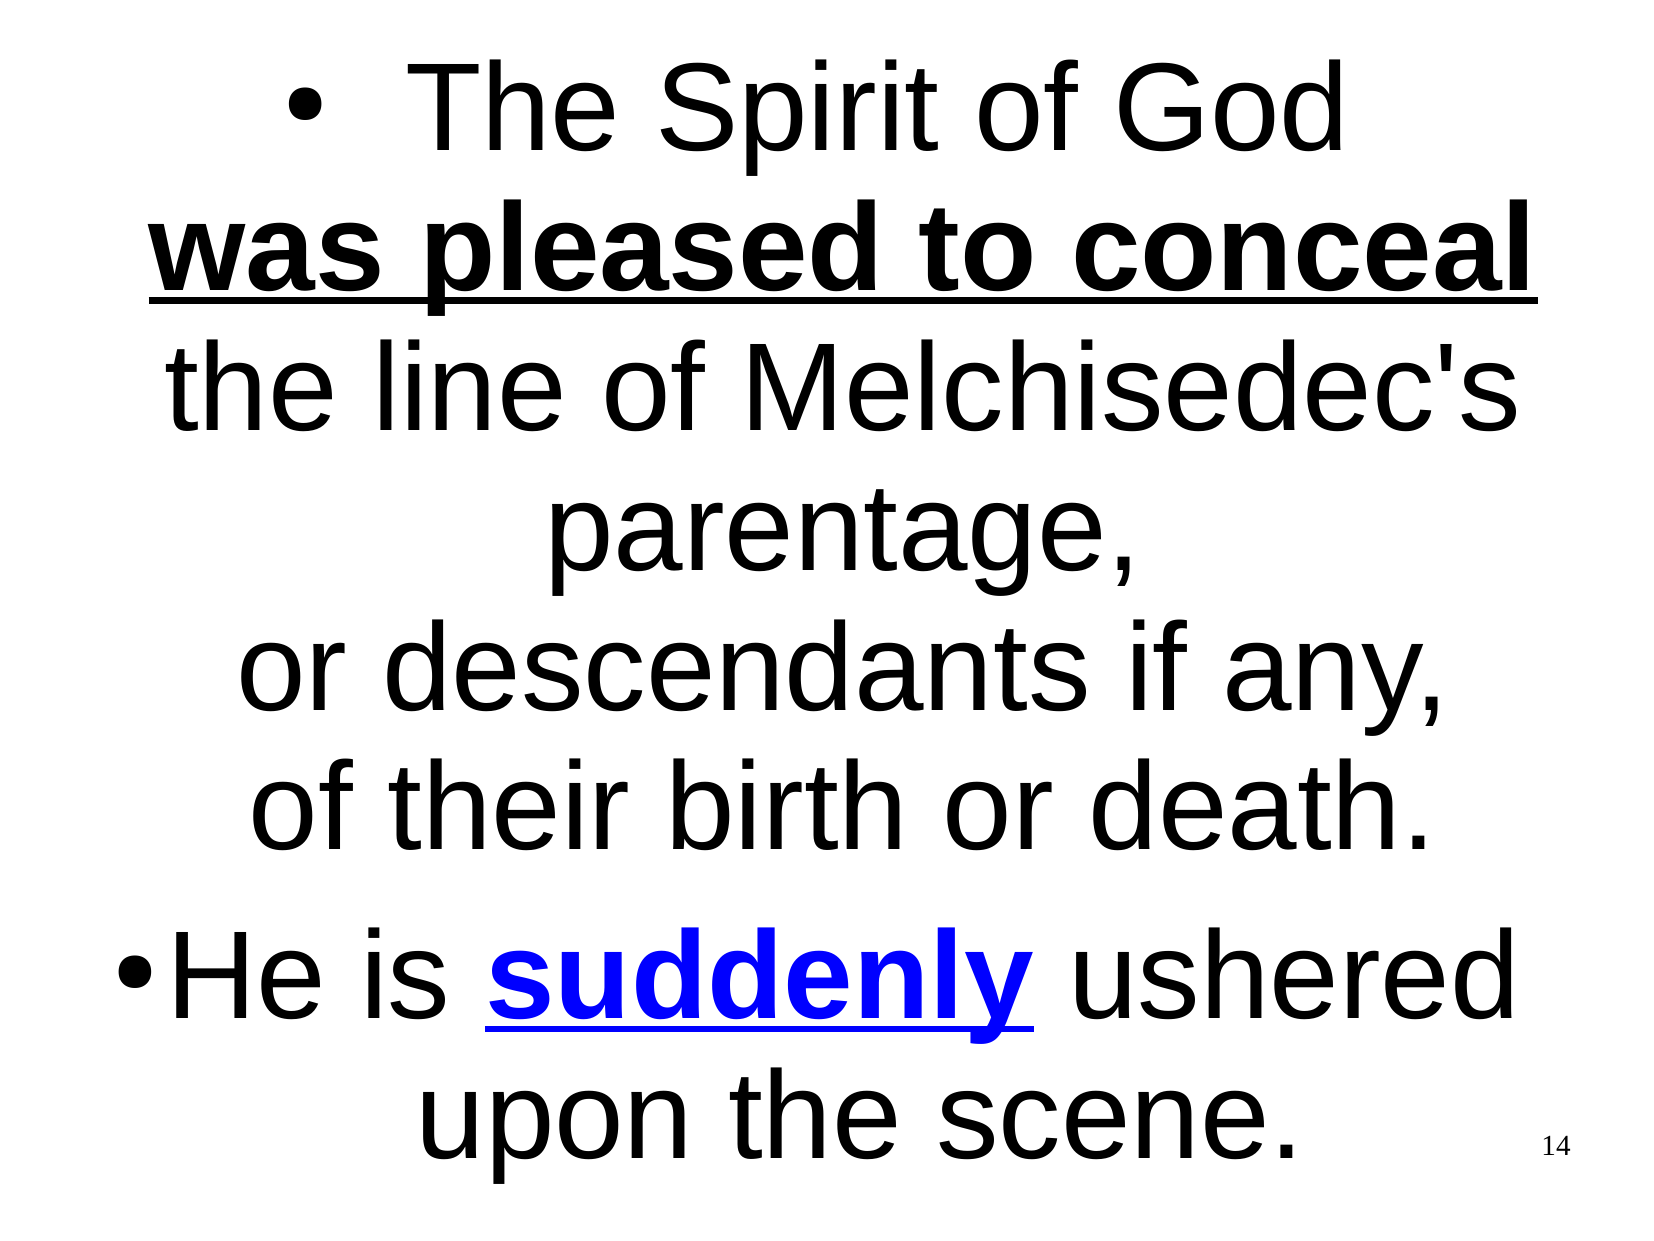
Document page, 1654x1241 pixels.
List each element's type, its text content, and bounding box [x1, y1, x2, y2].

list The Spirit of God was pleased to conceal the line of Melchisedec's parentage, or descendants if any, of their birth or death. He is suddenly ushered upon the scene. [37, 37, 1613, 1201]
